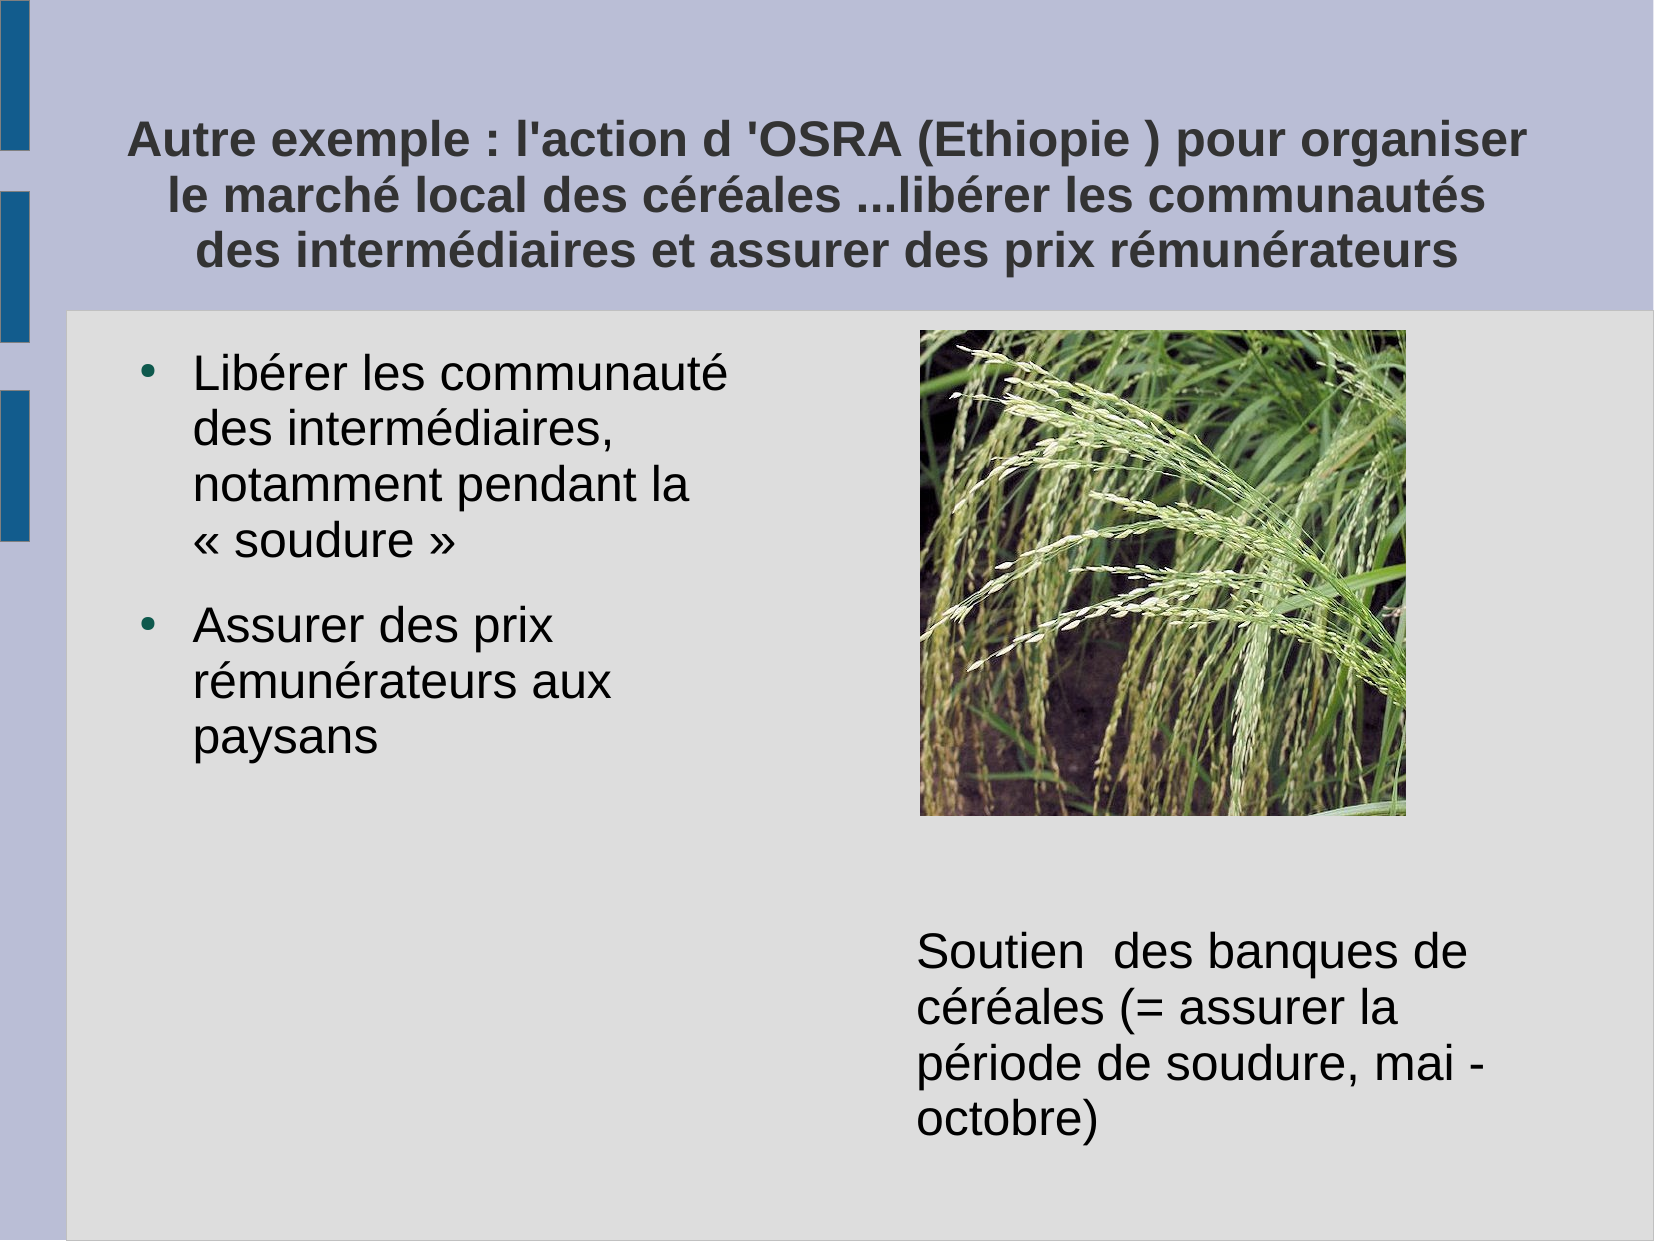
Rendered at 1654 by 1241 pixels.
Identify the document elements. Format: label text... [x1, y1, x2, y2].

list Soutien des banques de céréales (= assurer la période de soudure, mai -octobre) [845, 752, 1535, 1147]
list Libérer les communauté des intermédiaires, notamment pendant la « soudure » Assurer des prix rémunérateurs aux paysans [121, 344, 811, 765]
picture [920, 330, 1406, 752]
title Autre exemple : l'action d 'OSRA (Ethiopie ) pour organiser le marché local des céréales ...libérer les communautés des intermédiaires et assurer des prix rémunérateurs [121, 91, 1534, 299]
